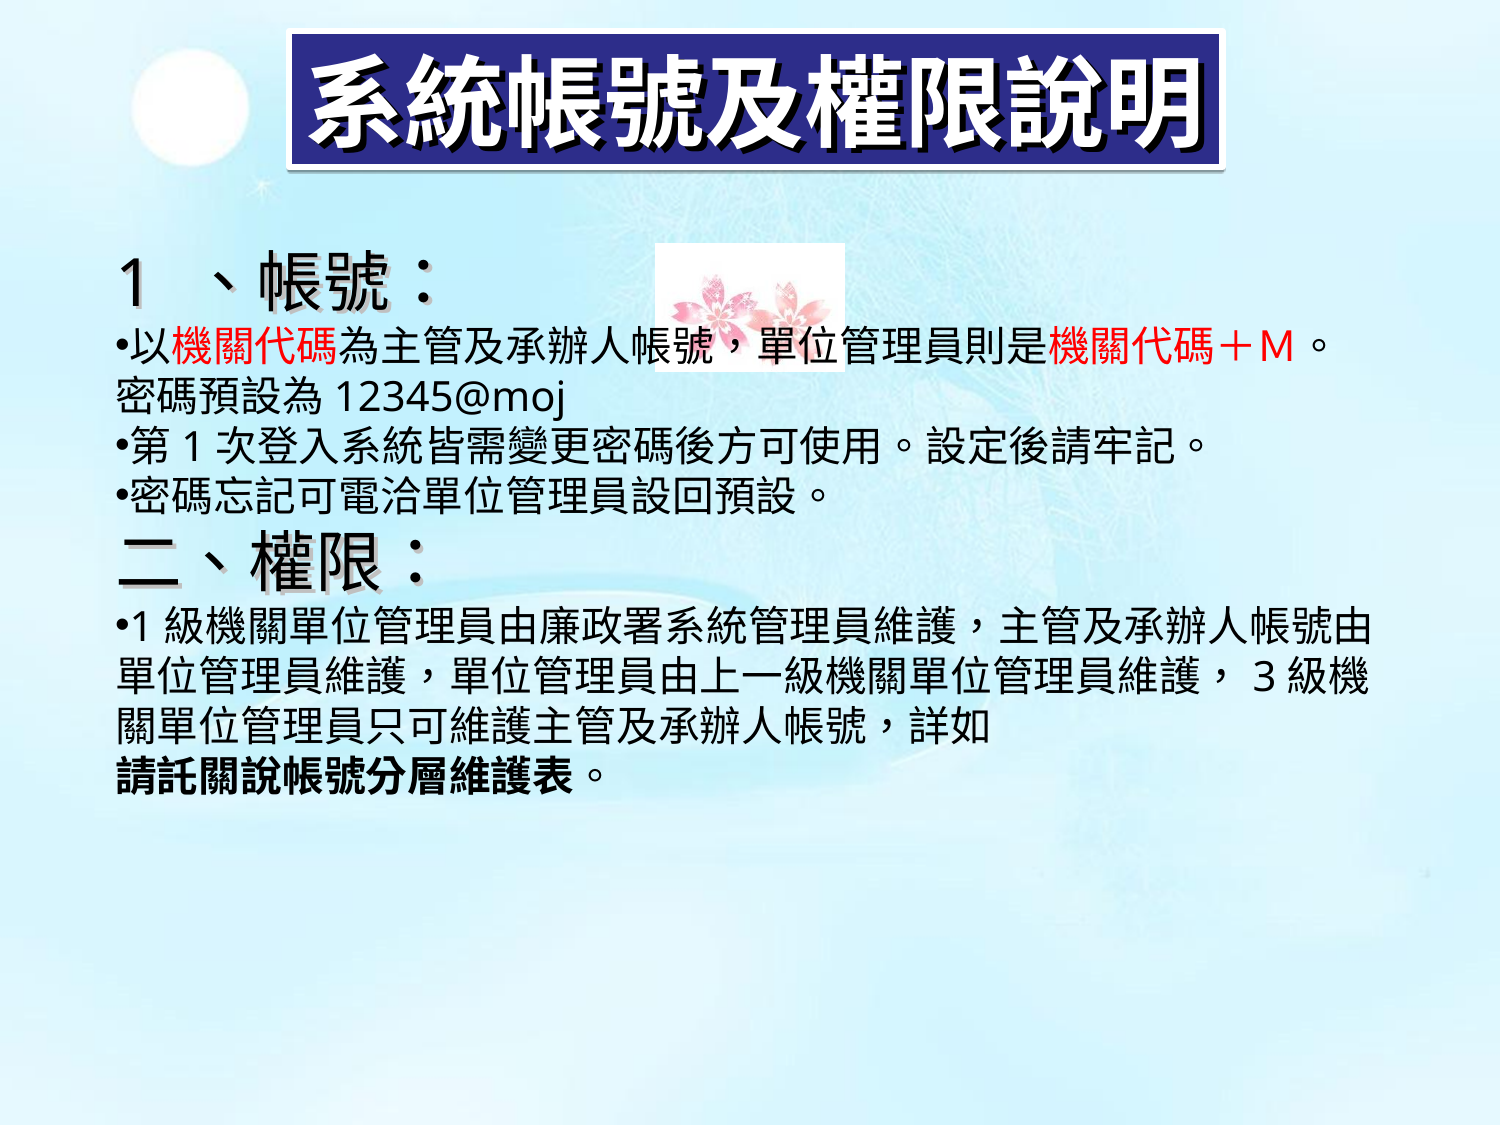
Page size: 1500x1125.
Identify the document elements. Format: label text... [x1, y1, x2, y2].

title 系統帳號及權限說明 [289, 31, 1223, 168]
picture [0, 0, 1500, 1125]
text_box 、帳號： 以機關代碼為主管及承辦人帳號，單位管理員則是機關代碼＋Ｍ。 密碼預設為12345@moj 第1次登入系統皆需變更密碼後方可使用。設定後請牢記。 密碼忘記可電洽單位管理員設回預設。 二、權限： 1級機關單位管理員由廉政署系統管理員維護，主管及承辦人帳號由單位管理員維護，單位管理員由上一級機關單位管理員維護，3級機關單位管理員只可維護主管及承辦人帳號，詳如請託關說帳號分層維護表。 [100, 232, 1400, 817]
